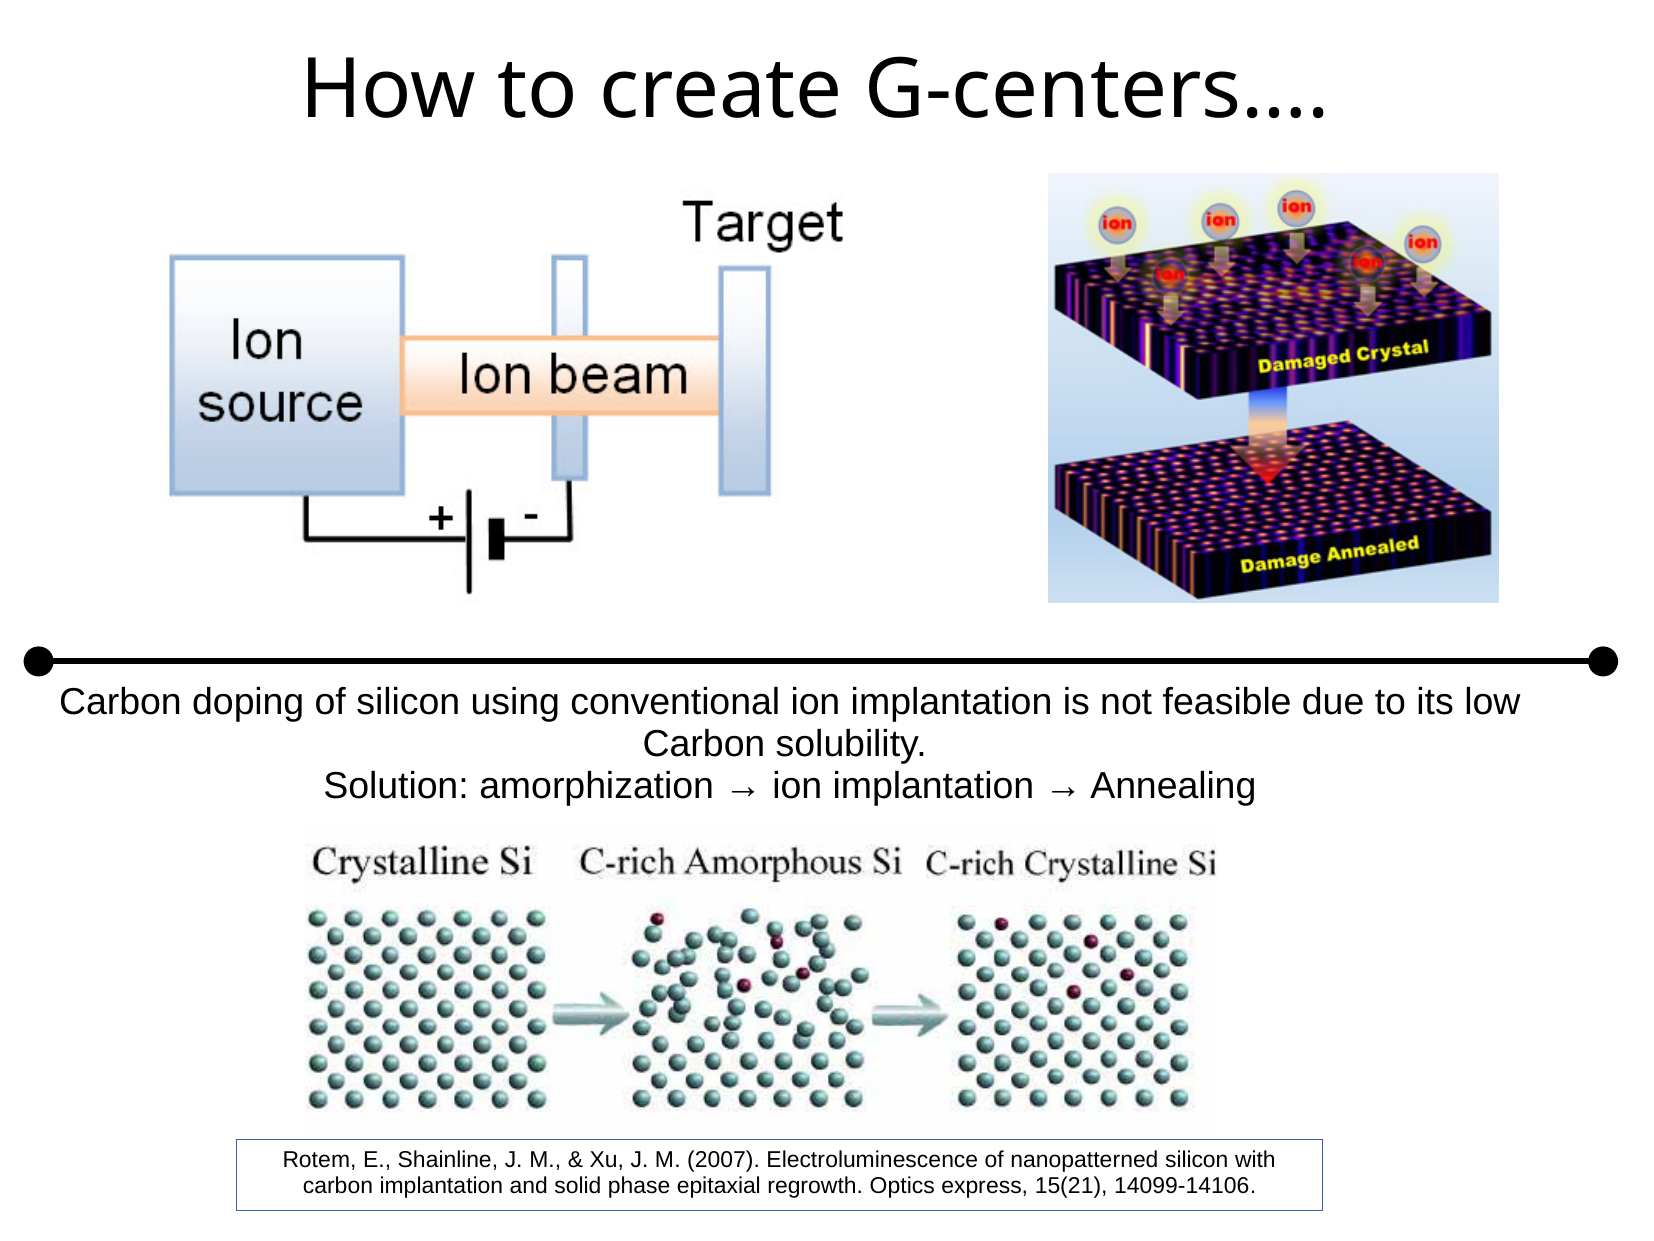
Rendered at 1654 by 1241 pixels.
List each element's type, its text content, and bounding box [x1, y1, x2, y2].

text_box Rotem, E., Shainline, J. M., & Xu, J. M. (2007). Electroluminescence of nanopatterned silicon with carbon implantation and solid phase epitaxial regrowth. Optics express, 15(21), 14099-14106. [236, 1139, 1323, 1211]
text_box Carbon doping of silicon using conventional ion implantation is not feasible due to its low Carbon solubility. Solution: amorphization → ion implantation → Annealing [44, 673, 1536, 815]
picture [303, 829, 1229, 1134]
title How to create G-centers…. [70, 23, 1560, 148]
picture [1048, 173, 1499, 604]
picture [129, 165, 882, 635]
